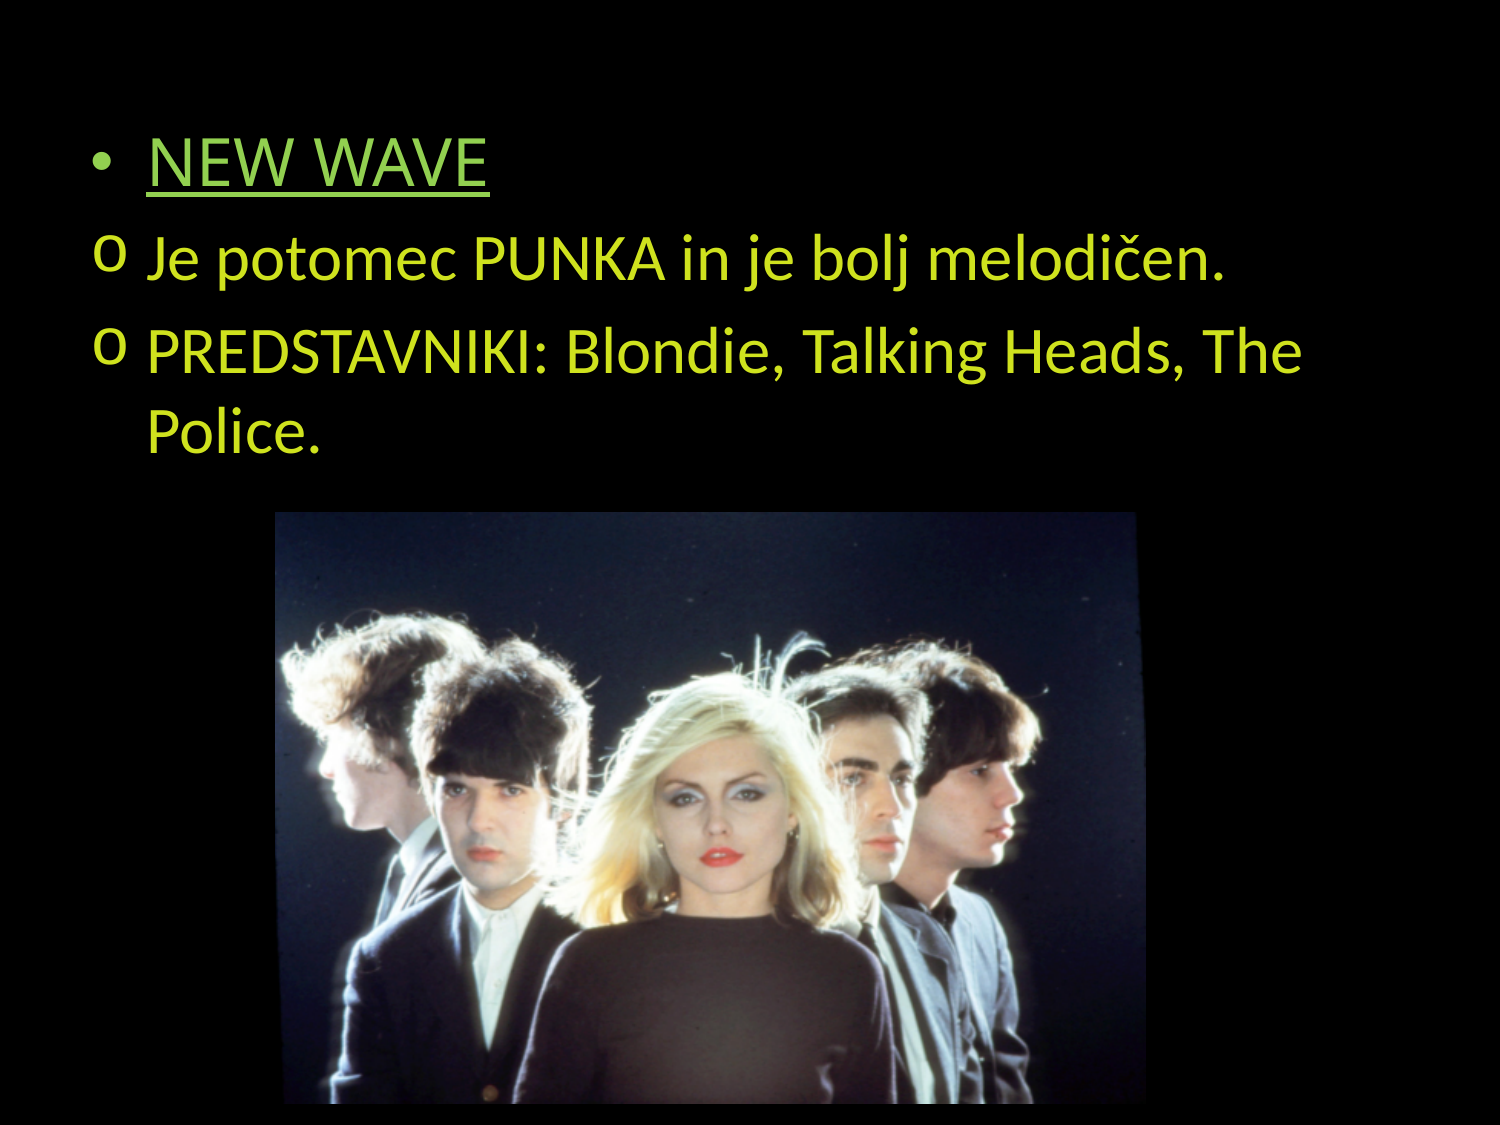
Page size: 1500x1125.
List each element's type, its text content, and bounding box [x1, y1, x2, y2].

picture [275, 512, 1146, 1104]
list NEW WAVE Je potomec PUNKA in je bolj melodičen. PREDSTAVNIKI: Blondie, Talking Heads, The Police. [75, 112, 1425, 1005]
